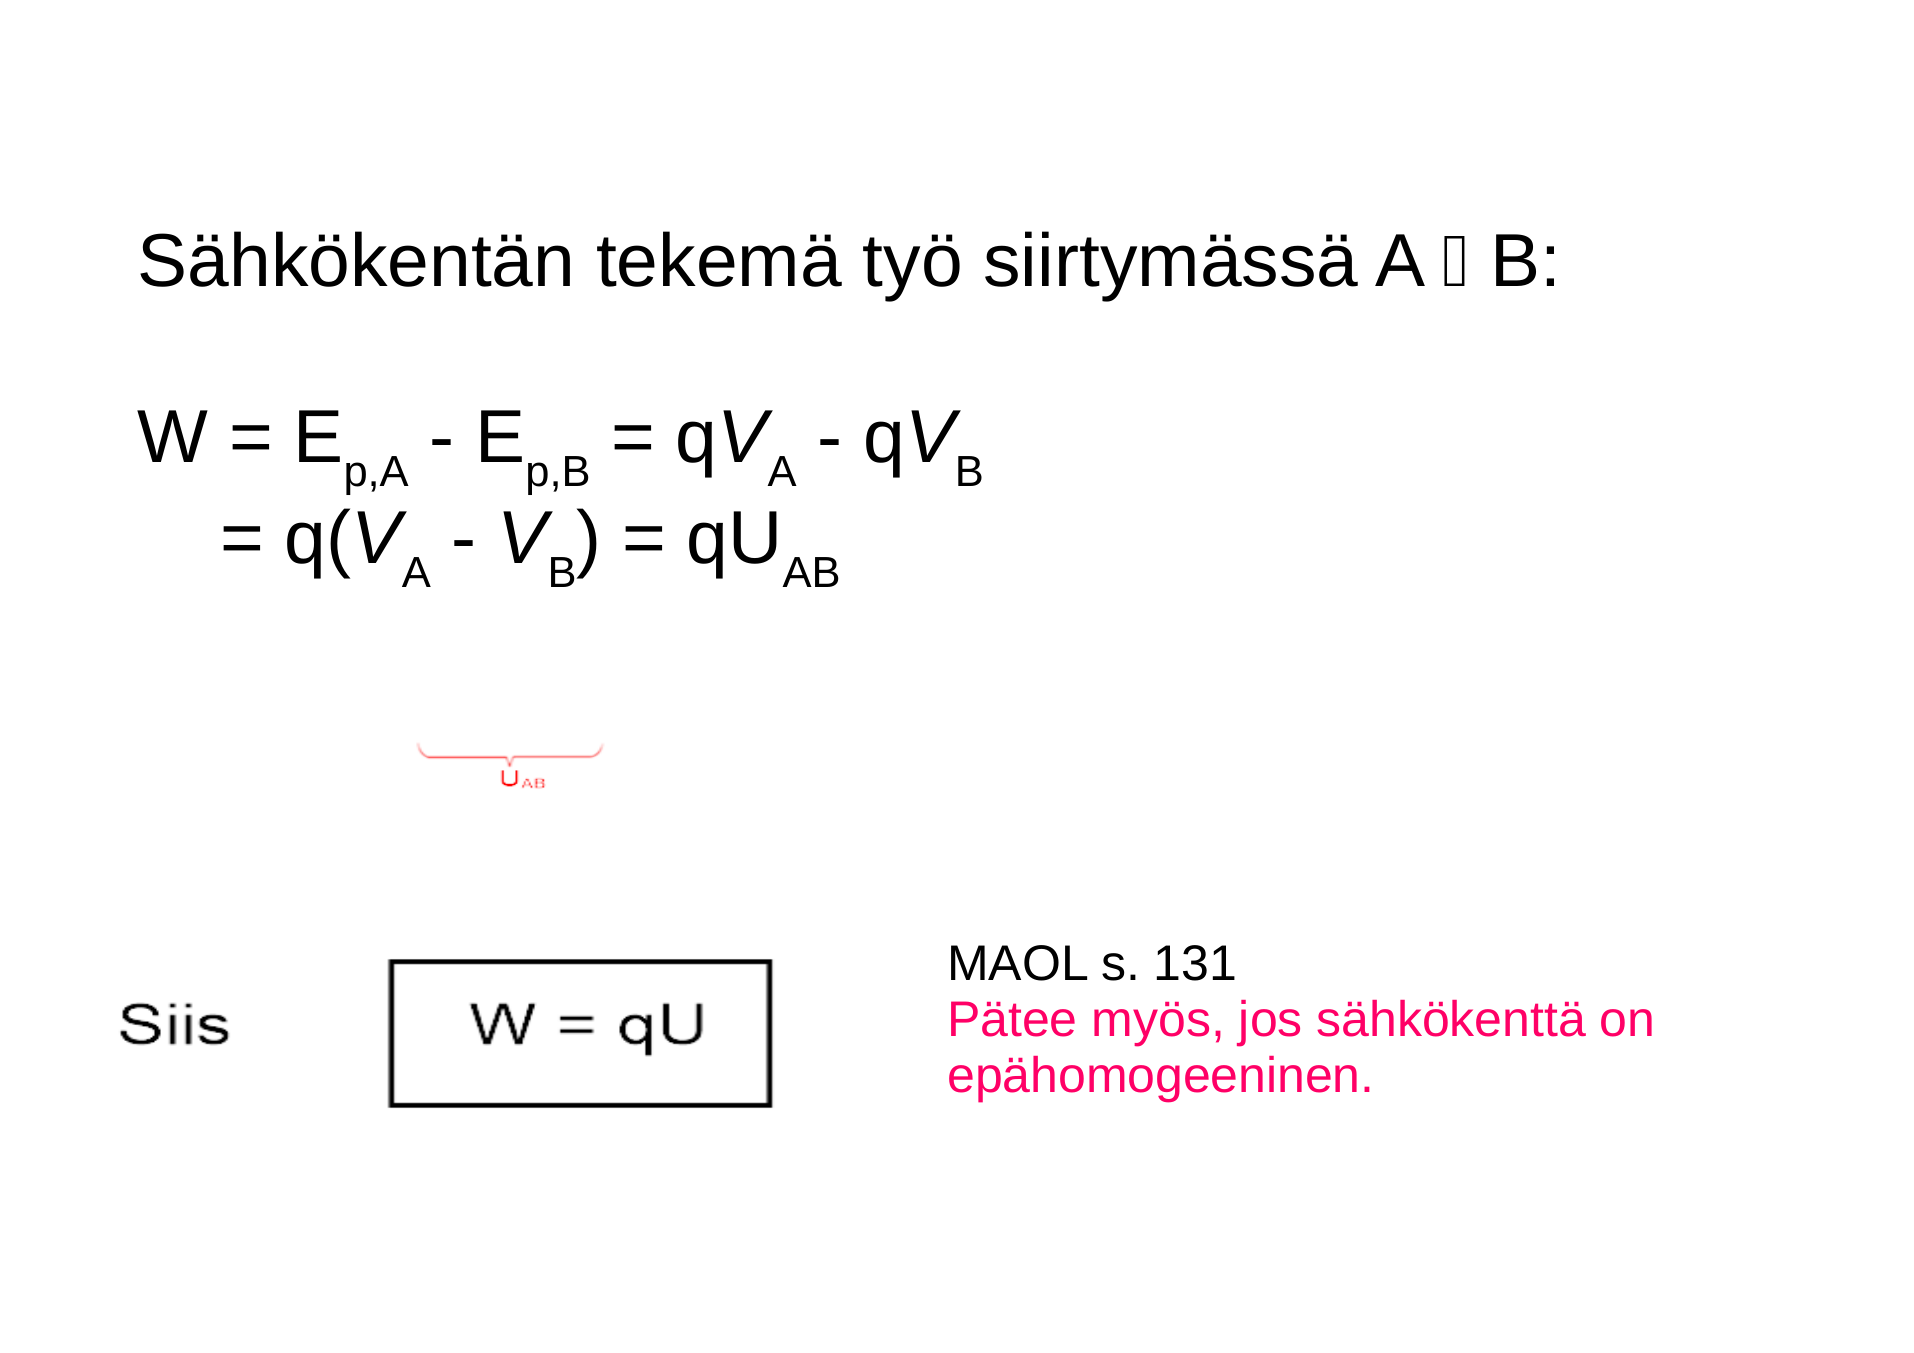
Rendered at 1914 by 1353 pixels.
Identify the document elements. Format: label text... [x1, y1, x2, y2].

picture [391, 713, 629, 812]
text_box MAOL s. 131 Pätee myös, jos sähkökenttä on epähomogeeninen. [932, 925, 1832, 1185]
picture [81, 901, 801, 1121]
text_box Sähkökentän tekemä työ siirtymässä A  B: W = Ep,A - Ep,B = qVA - qVB = q(VA - VB) = qUAB [122, 207, 1586, 773]
